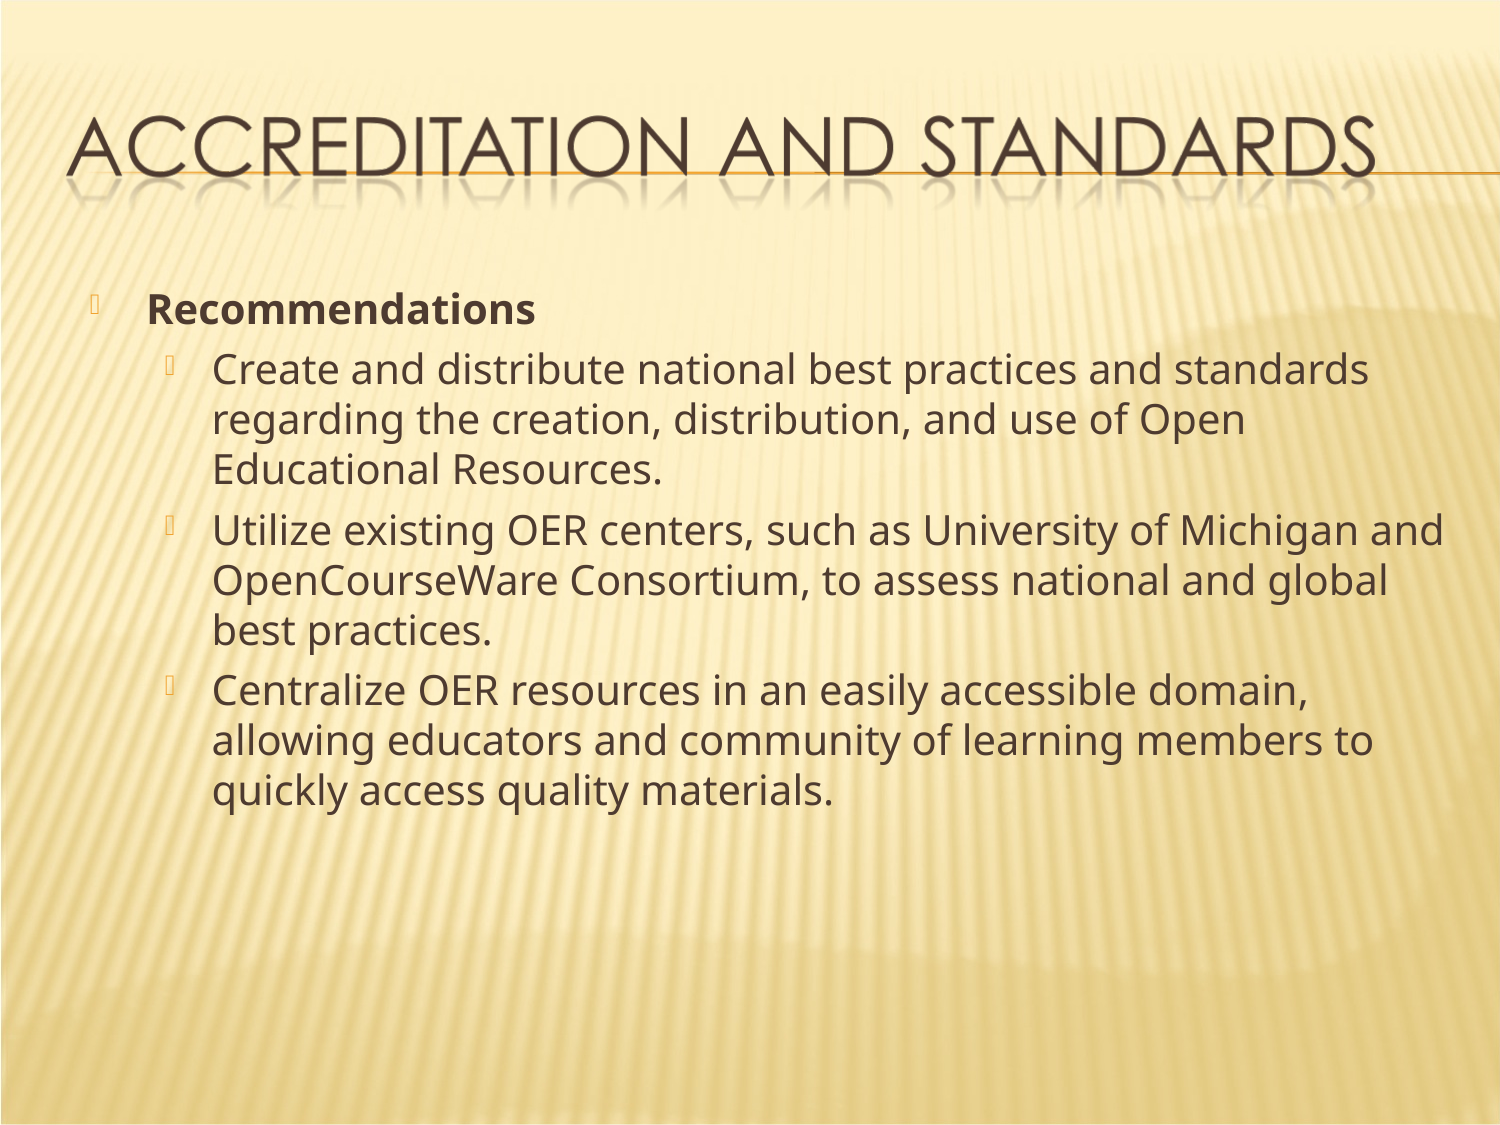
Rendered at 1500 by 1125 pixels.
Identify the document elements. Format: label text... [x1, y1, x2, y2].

text_box [48, 73, 1477, 255]
picture [0, 0, 1500, 1125]
list Recommendations Create and distribute national best practices and standards regarding the creation, distribution, and use of Open Educational Resources. Utilize existing OER centers, such as University of Michigan and OpenCourseWare Consortium, to assess national and global best practices. Centralize OER resources in an easily accessible domain, allowing educators and community of learning members to quickly access quality materials. [75, 274, 1466, 1038]
